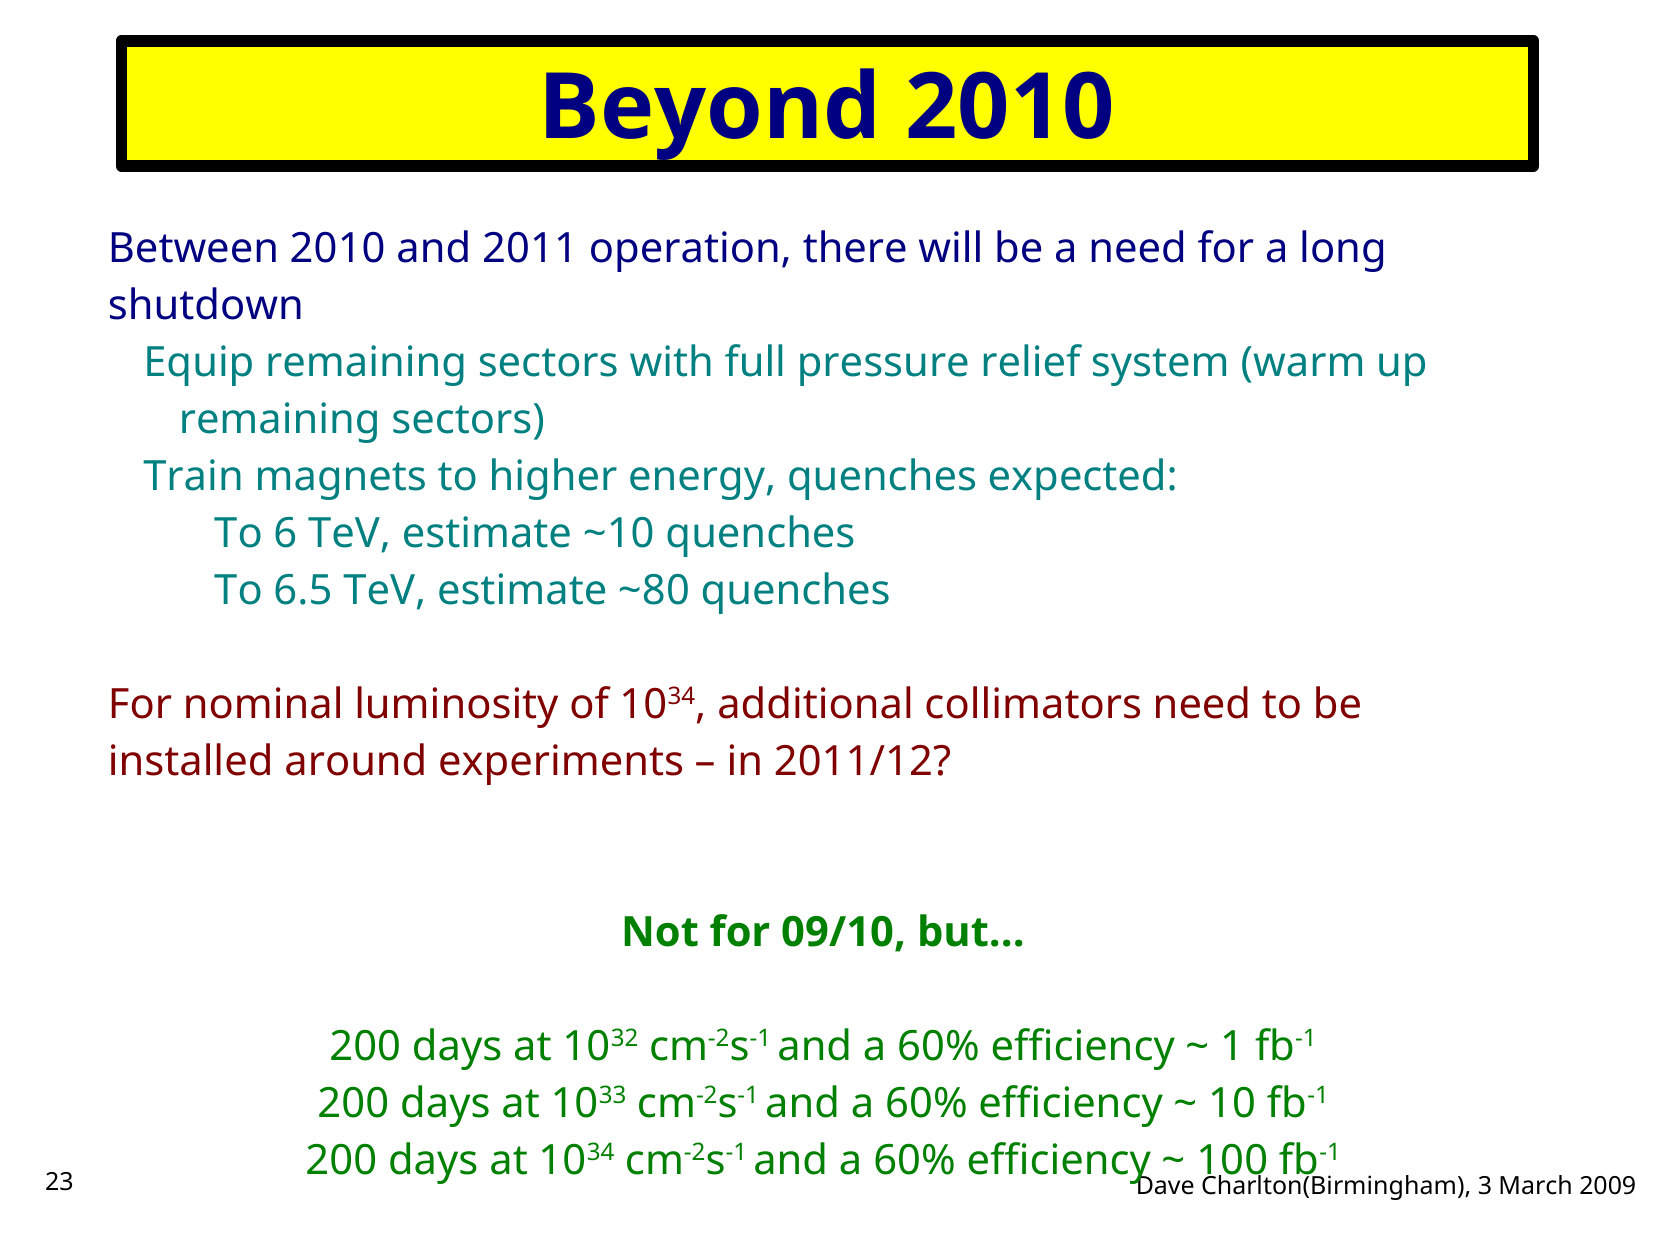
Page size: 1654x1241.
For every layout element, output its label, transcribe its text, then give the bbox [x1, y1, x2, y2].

title Beyond 2010 [121, 49, 1534, 158]
text_box Between 2010 and 2011 operation, there will be a need for a long shutdown Equip remaining sectors with full pressure relief system (warm up remaining sectors) Train magnets to higher energy, quenches expected: To 6 TeV, estimate ~10 quenches To 6.5 TeV, estimate ~80 quenches For nominal luminosity of 1034, additional collimators need to be installed around experiments – in 2011/12? Not for 09/10, but... 200 days at 1032 cm-2s-1 and a 60% efficiency ~ 1 fb-1 200 days at 1033 cm-2s-1 and a 60% efficiency ~ 10 fb-1 200 days at 1034 cm-2s-1 and a 60% efficiency ~ 100 fb-1 In the “annual” running scheme, perhaps 120 days per year [107, 217, 1539, 1193]
